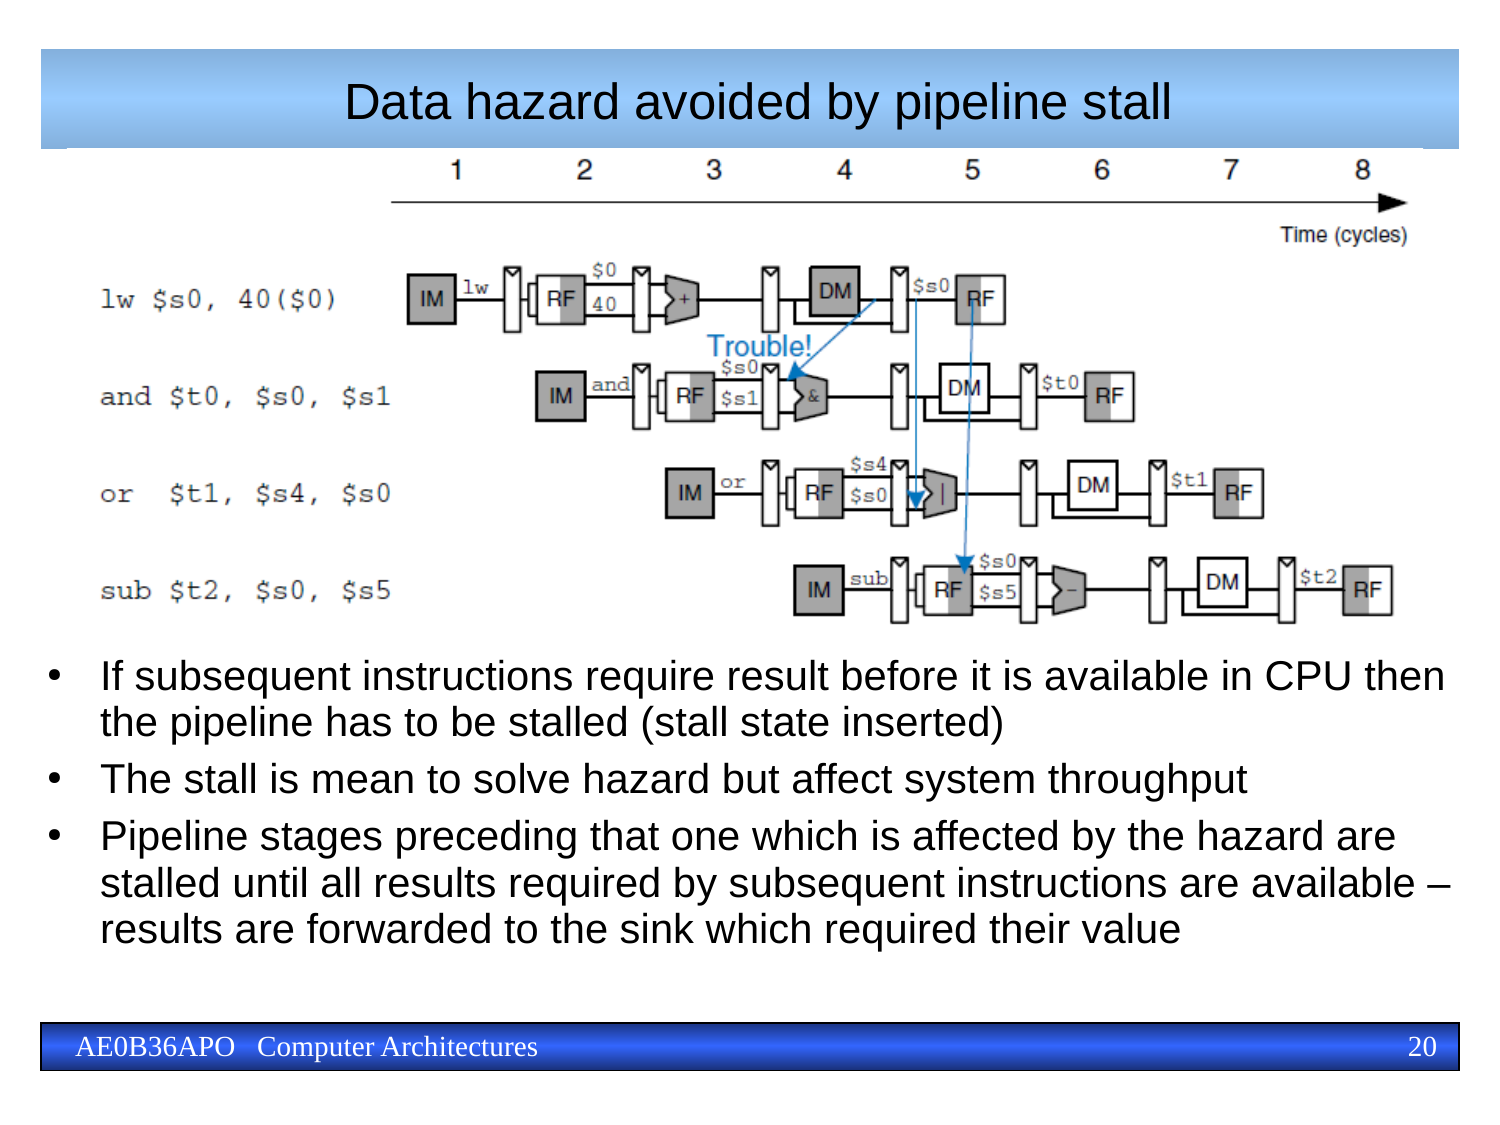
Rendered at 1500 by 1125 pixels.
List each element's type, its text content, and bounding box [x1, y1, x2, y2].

picture [66, 148, 1424, 643]
title Data hazard avoided by pipeline stall [41, 49, 1459, 149]
list If subsequent instructions require result before it is available in CPU then the pipeline has to be stalled (stall state inserted) The stall is mean to solve hazard but affect system throughput Pipeline stages preceding that one which is affected by the hazard are stalled until all results required by subsequent instructions are available – results are forwarded to the sink which required their value [14, 645, 1500, 997]
